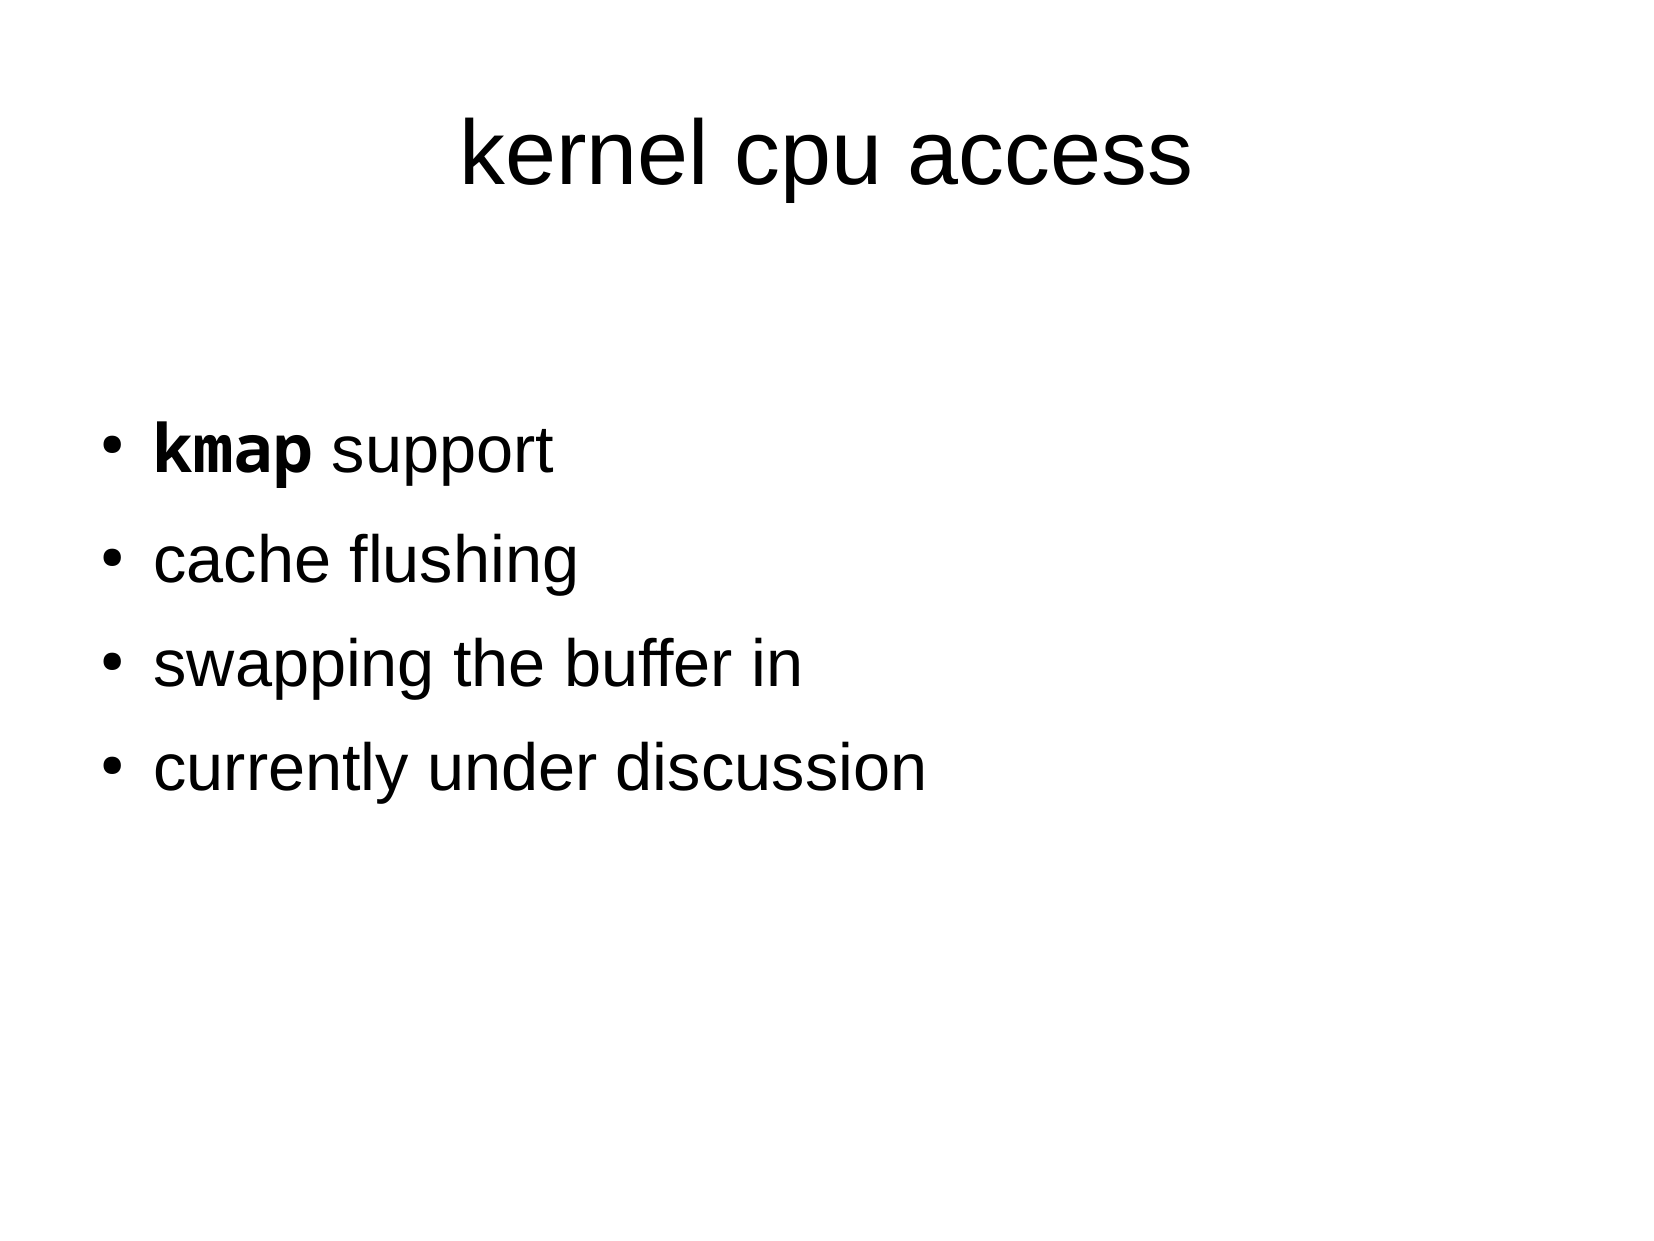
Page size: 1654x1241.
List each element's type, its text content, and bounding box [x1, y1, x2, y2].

title kernel cpu access [82, 49, 1571, 257]
list kmap support cache flushing swapping the buffer in currently under discussion [82, 401, 1571, 1109]
